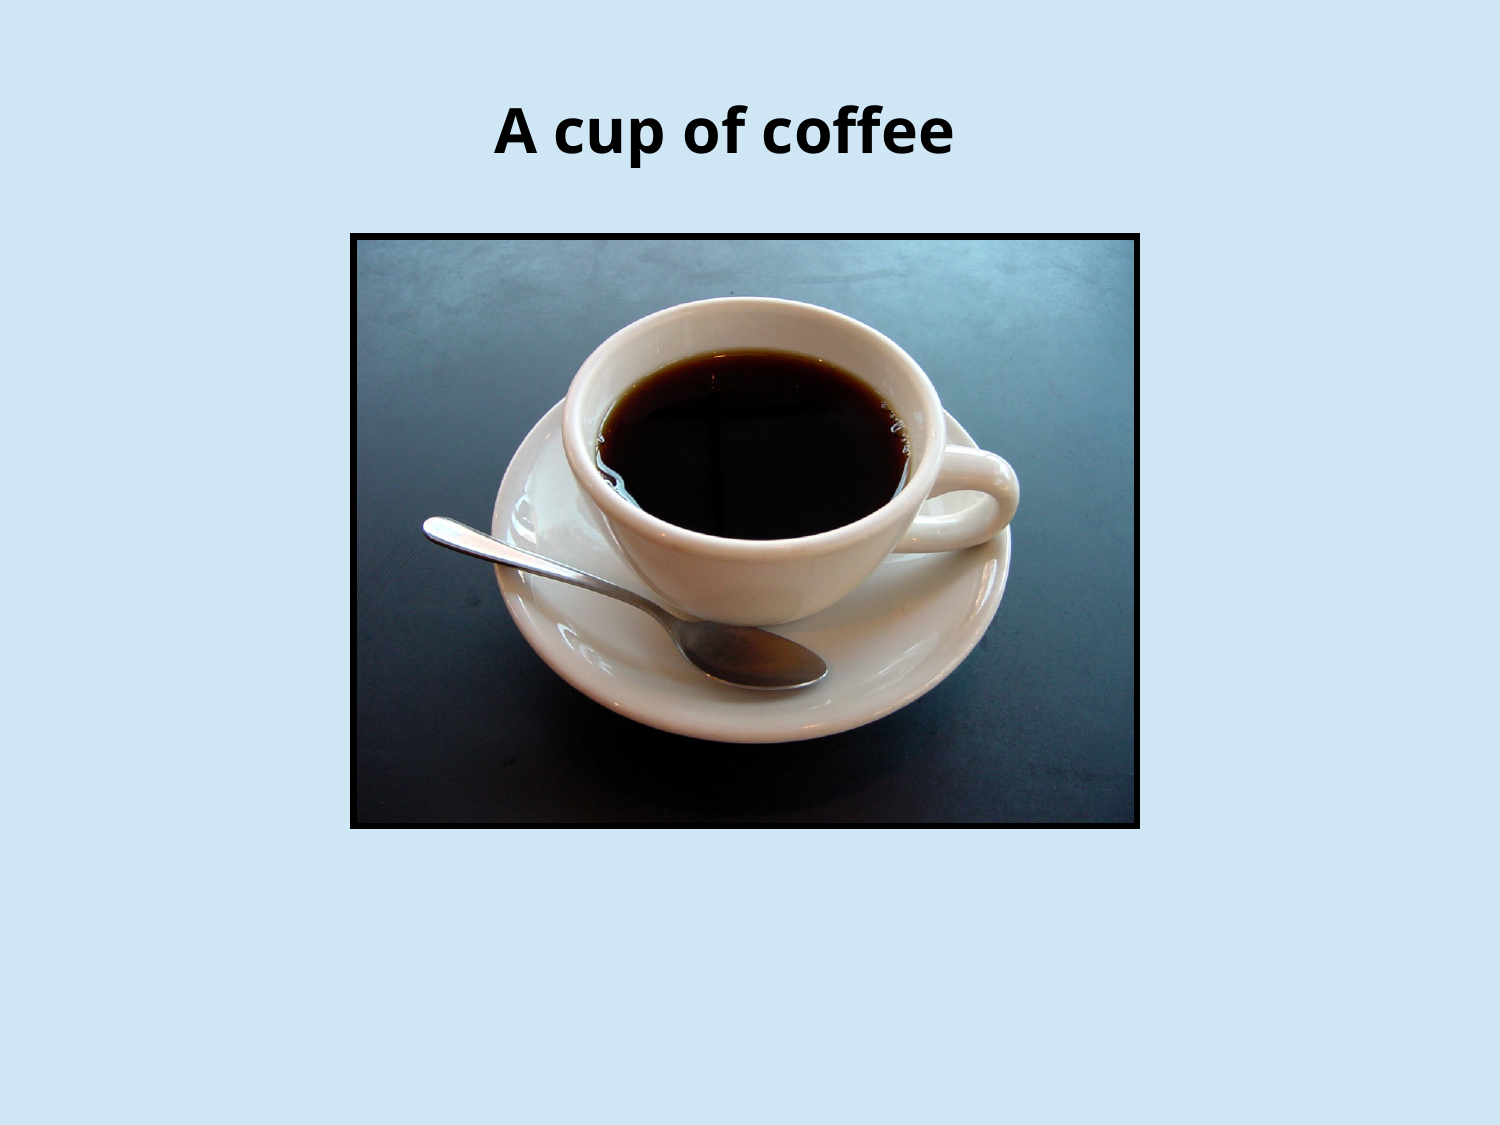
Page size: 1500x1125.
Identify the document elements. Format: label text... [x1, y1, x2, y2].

text_box A cup of coffee [264, 8, 1186, 174]
picture [356, 239, 1135, 823]
